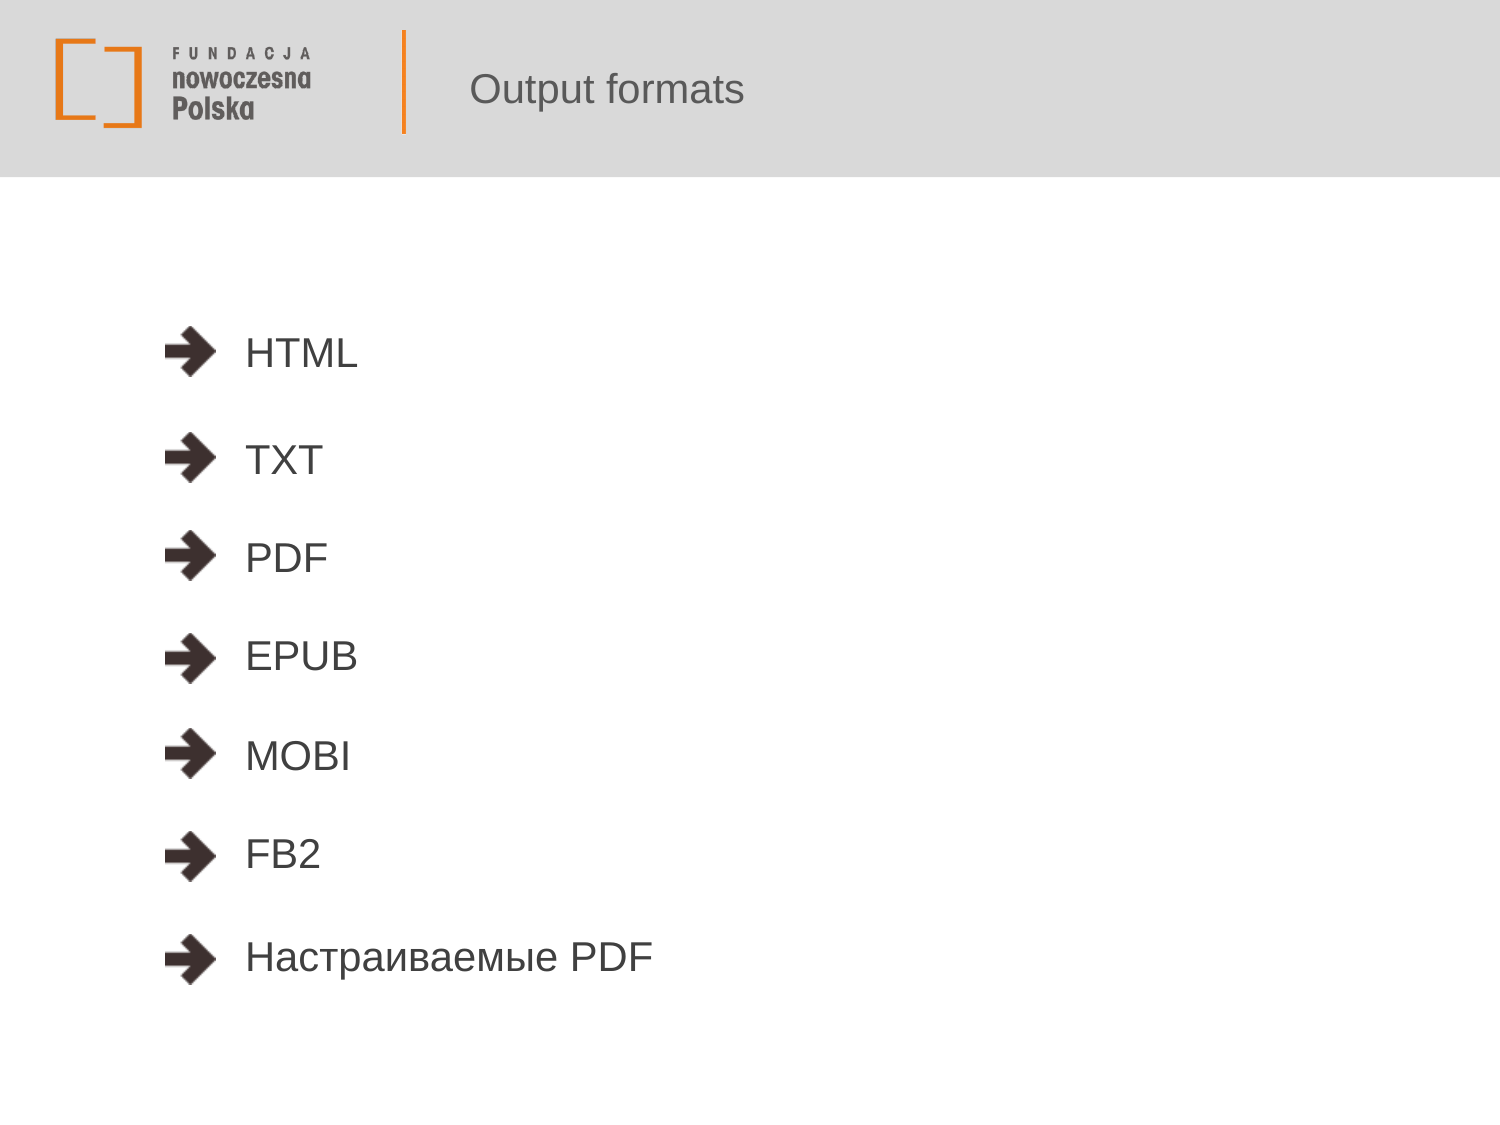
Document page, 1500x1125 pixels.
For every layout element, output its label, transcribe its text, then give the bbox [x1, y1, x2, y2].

text_box MOBI [230, 720, 1365, 786]
picture [165, 432, 216, 483]
text_box FB2 [230, 819, 1365, 884]
picture [165, 934, 216, 985]
text_box EPUB [230, 621, 1365, 686]
picture [165, 831, 216, 882]
picture [165, 633, 216, 684]
picture [53, 30, 313, 140]
picture [165, 326, 216, 377]
picture [165, 728, 216, 779]
picture [165, 530, 216, 581]
text_box TXT [230, 425, 1365, 491]
picture [395, 30, 422, 145]
text_box [0, 0, 1500, 178]
text_box Output formats [454, 54, 1406, 120]
text_box HTML [230, 318, 1365, 384]
text_box PDF [230, 522, 1365, 588]
text_box Настраиваемые PDF [230, 922, 1365, 988]
